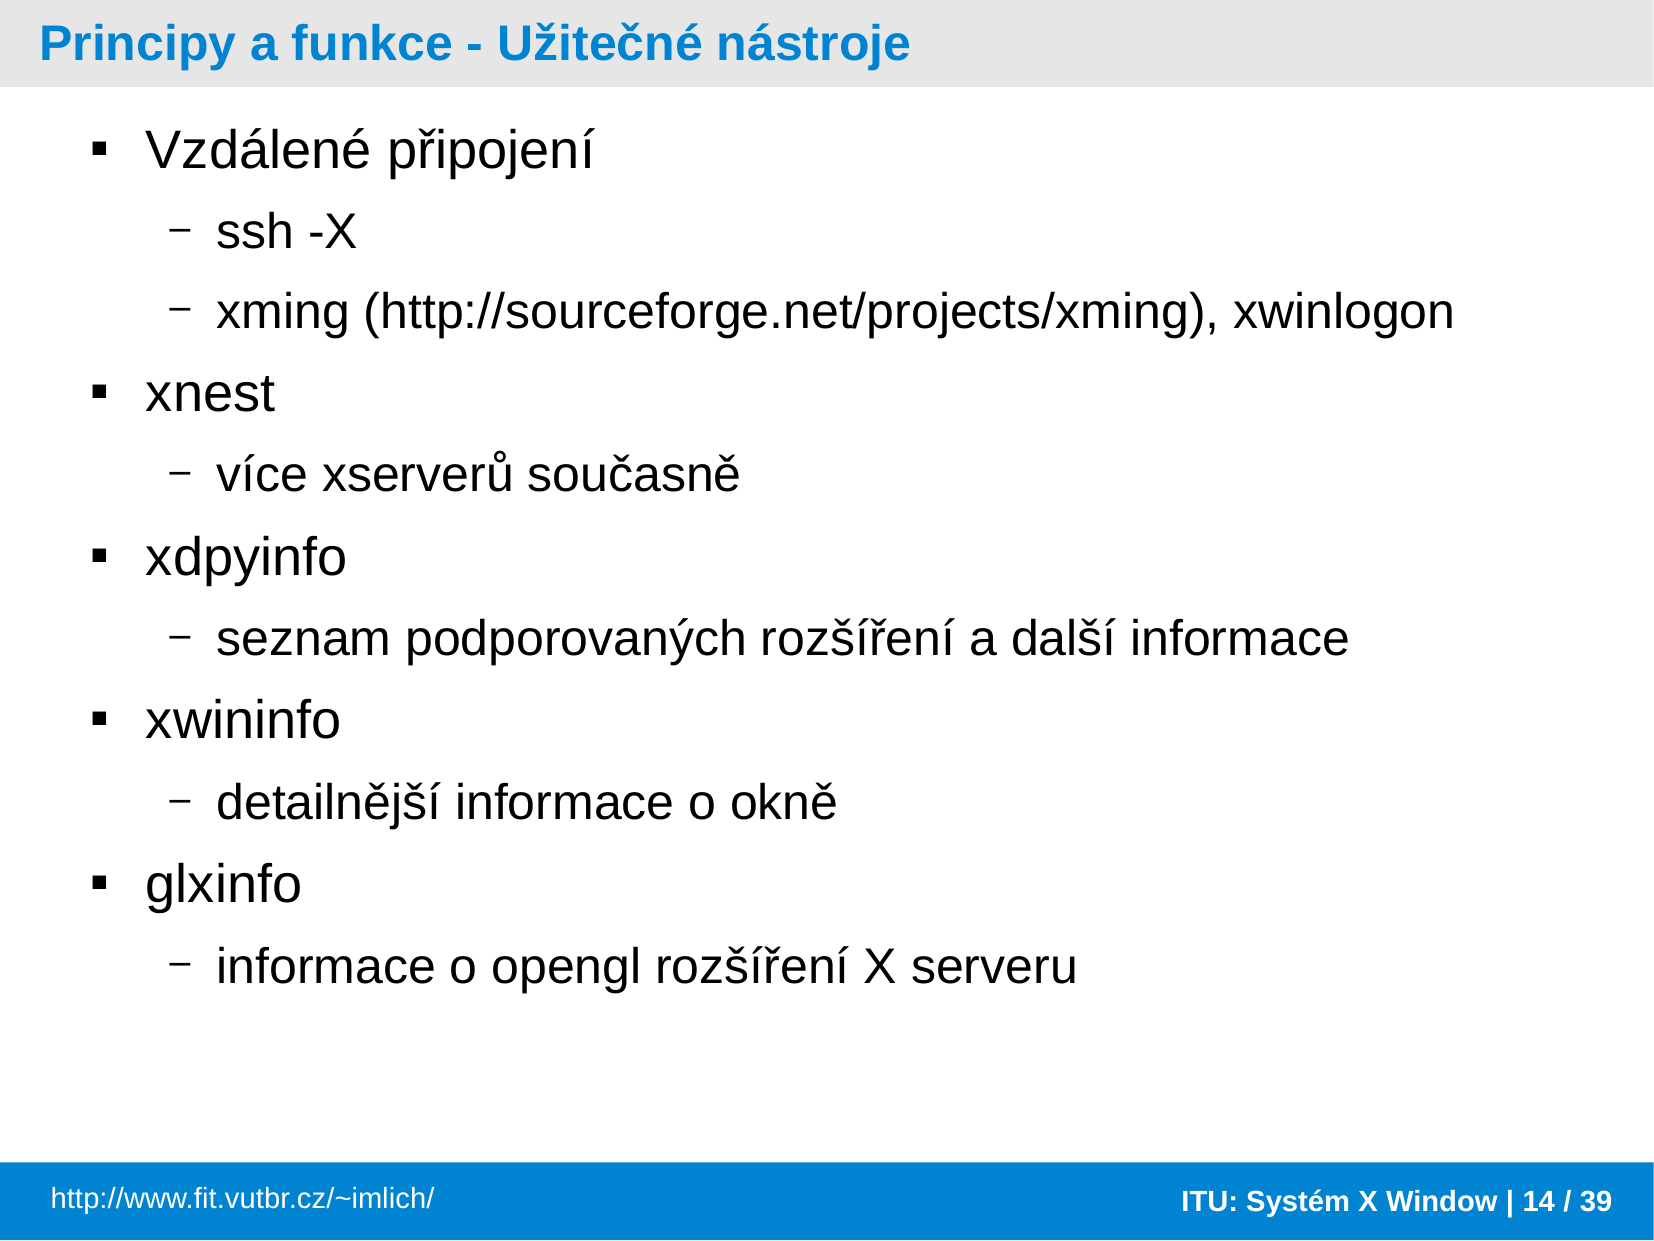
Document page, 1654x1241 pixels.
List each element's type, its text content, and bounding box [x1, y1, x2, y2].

list Vzdálené připojení ssh -X xming (http://sourceforge.net/projects/xming), xwinlogon xnest více xserverů současně xdpyinfo seznam podporovaných rozšíření a další informace xwininfo detailnější informace o okně glxinfo informace o opengl rozšíření X serveru [75, 119, 1564, 1111]
title Principy a funkce - Užitečné nástroje [39, 0, 1615, 96]
